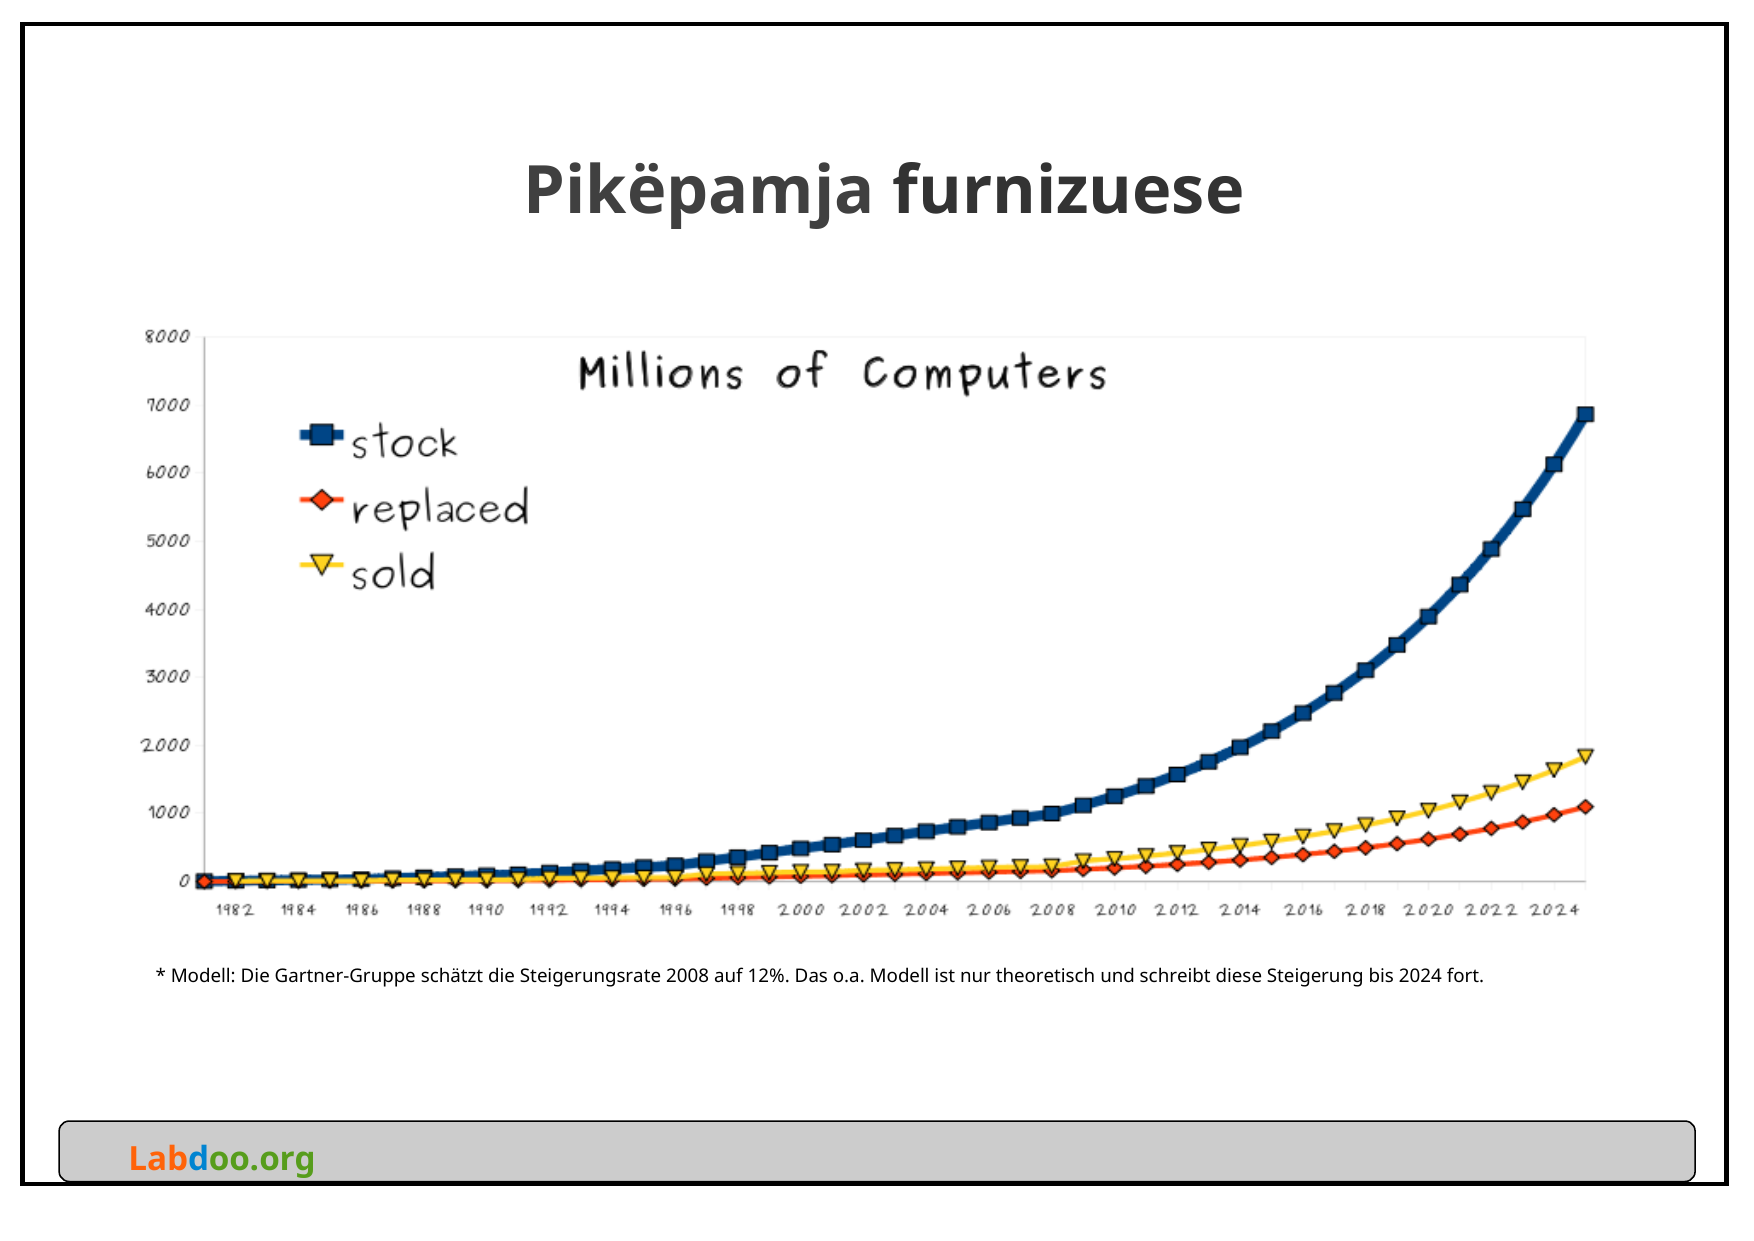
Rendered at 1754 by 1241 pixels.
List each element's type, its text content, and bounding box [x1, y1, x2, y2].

picture [129, 299, 1636, 948]
text_box Pikëpamja furnizuese [116, 102, 1652, 276]
text_box * Modell: Die Gartner-Gruppe schätzt die Steigerungsrate 2008 auf 12%. Das o.a. Modell ist nur theoretisch und schreibt diese Steigerung bis 2024 fort. [140, 956, 1655, 1017]
text_box Labdoo.org [113, 1115, 1191, 1194]
